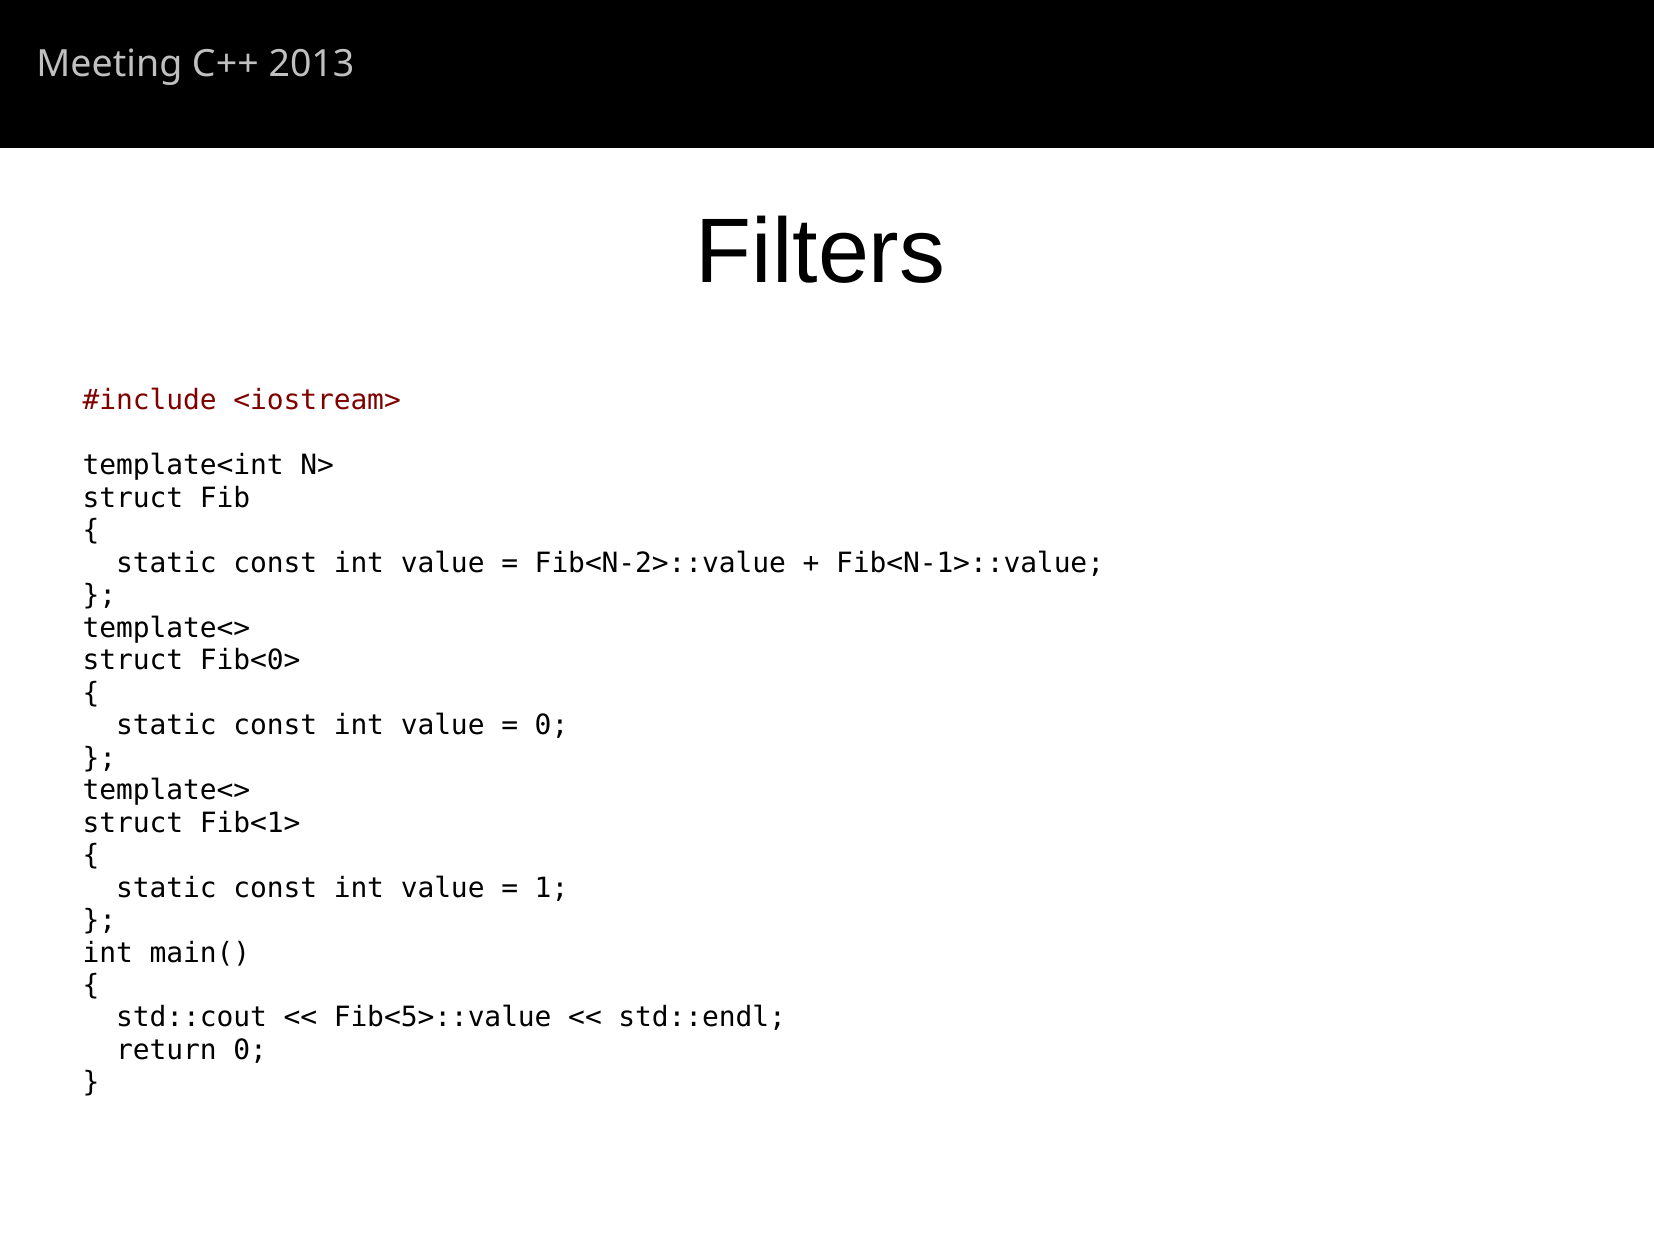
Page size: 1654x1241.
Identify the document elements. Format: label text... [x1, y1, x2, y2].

title Filters [76, 147, 1565, 355]
list #include <iostream> template<int N> struct Fib { static const int value = Fib<N-2>::value + Fib<N-1>::value; }; template<> struct Fib<0> { static const int value = 0; }; template<> struct Fib<1> { static const int value = 1; }; int main() { std::cout << Fib<5>::value << std::endl; return 0; } [82, 383, 1571, 1104]
